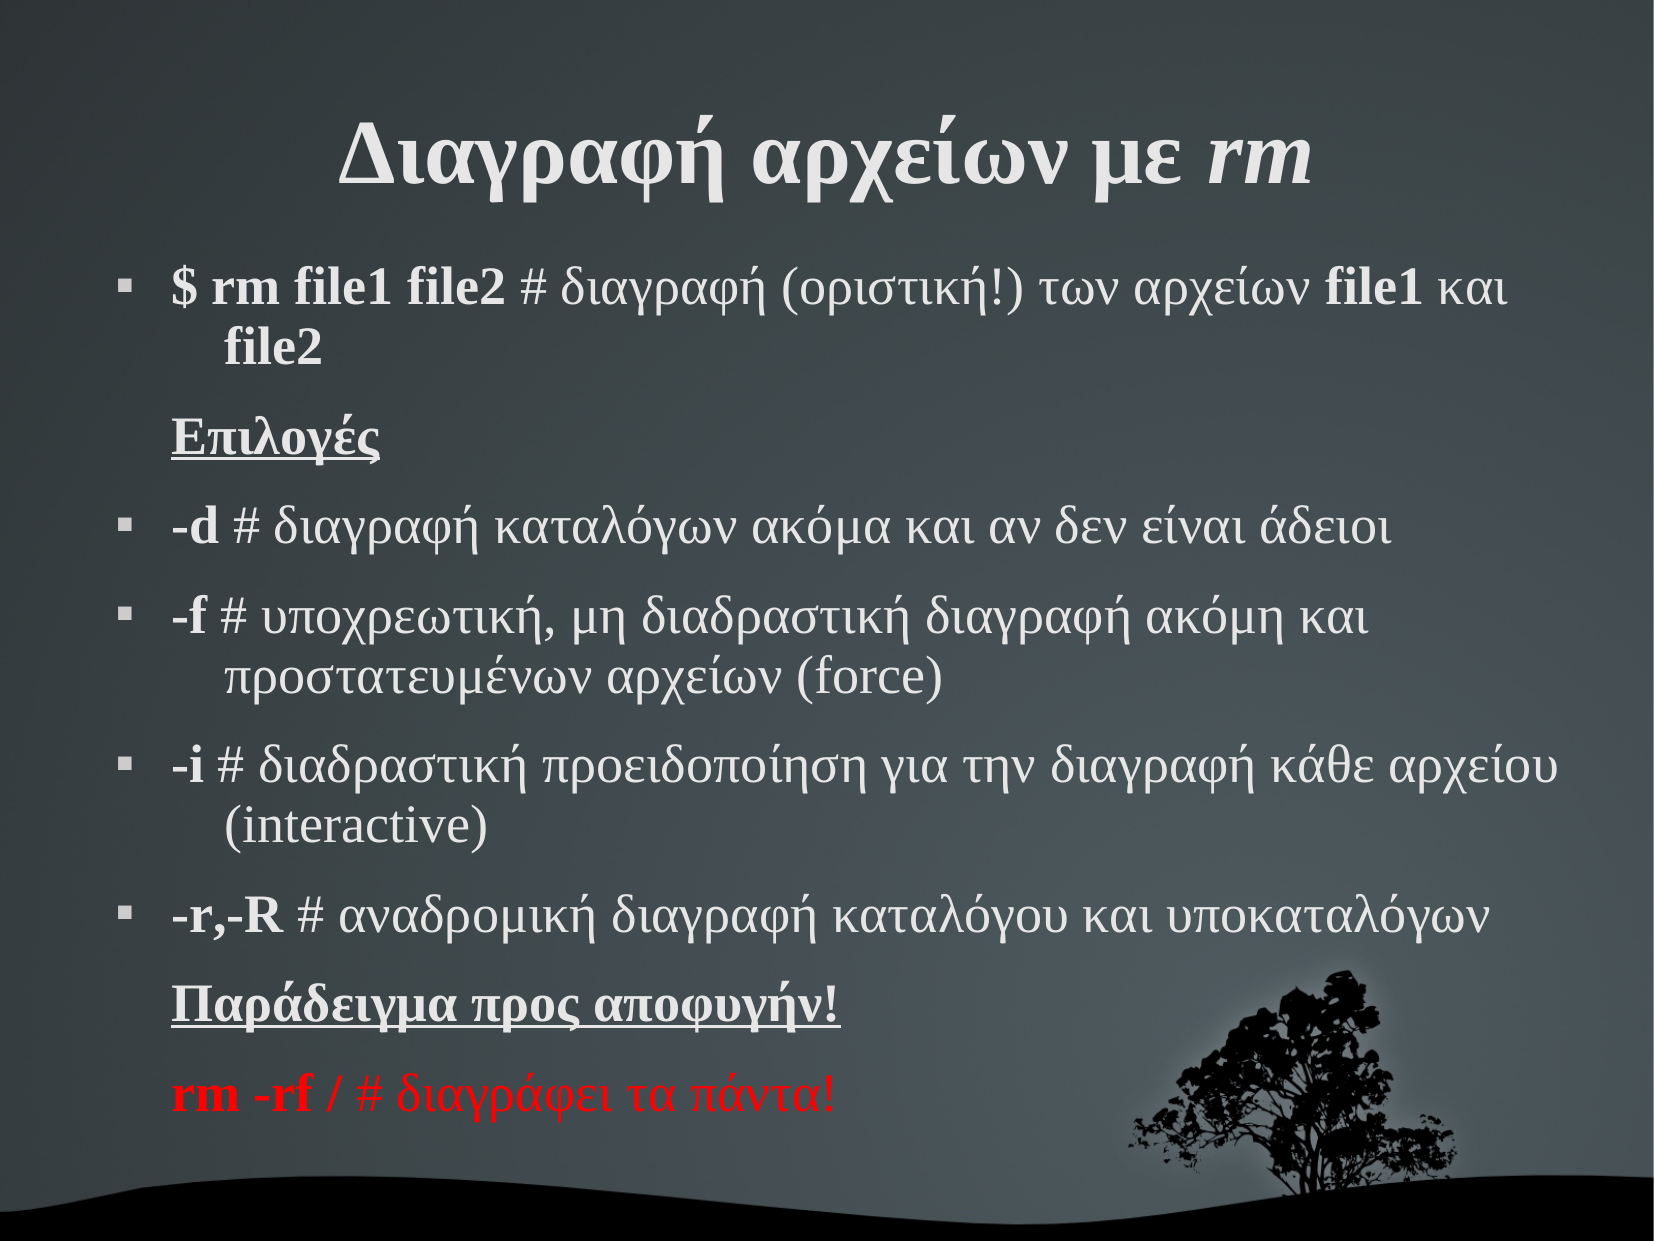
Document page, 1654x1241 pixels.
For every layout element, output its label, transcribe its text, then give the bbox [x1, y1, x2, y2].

list $ rm file1 file2 # διαγραφή (οριστική!) των αρχείων file1 και file2 Επιλογές -d # διαγραφή καταλόγων ακόμα και αν δεν είναι άδειοι -f # υποχρεωτική, μη διαδραστική διαγραφή ακόμη και προστατευμένων αρχείων (force) -i # διαδραστική προειδοποίηση για την διαγραφή κάθε αρχείου (interactive) -r,-R # αναδρομική διαγραφή καταλόγου και υποκαταλόγων Παράδειγμα προς αποφυγήν! rm -rf / # διαγράφει τα πάντα! [82, 256, 1571, 1231]
title Διαγραφή αρχείων με rm [82, 49, 1571, 256]
picture [0, 0, 1654, 1241]
